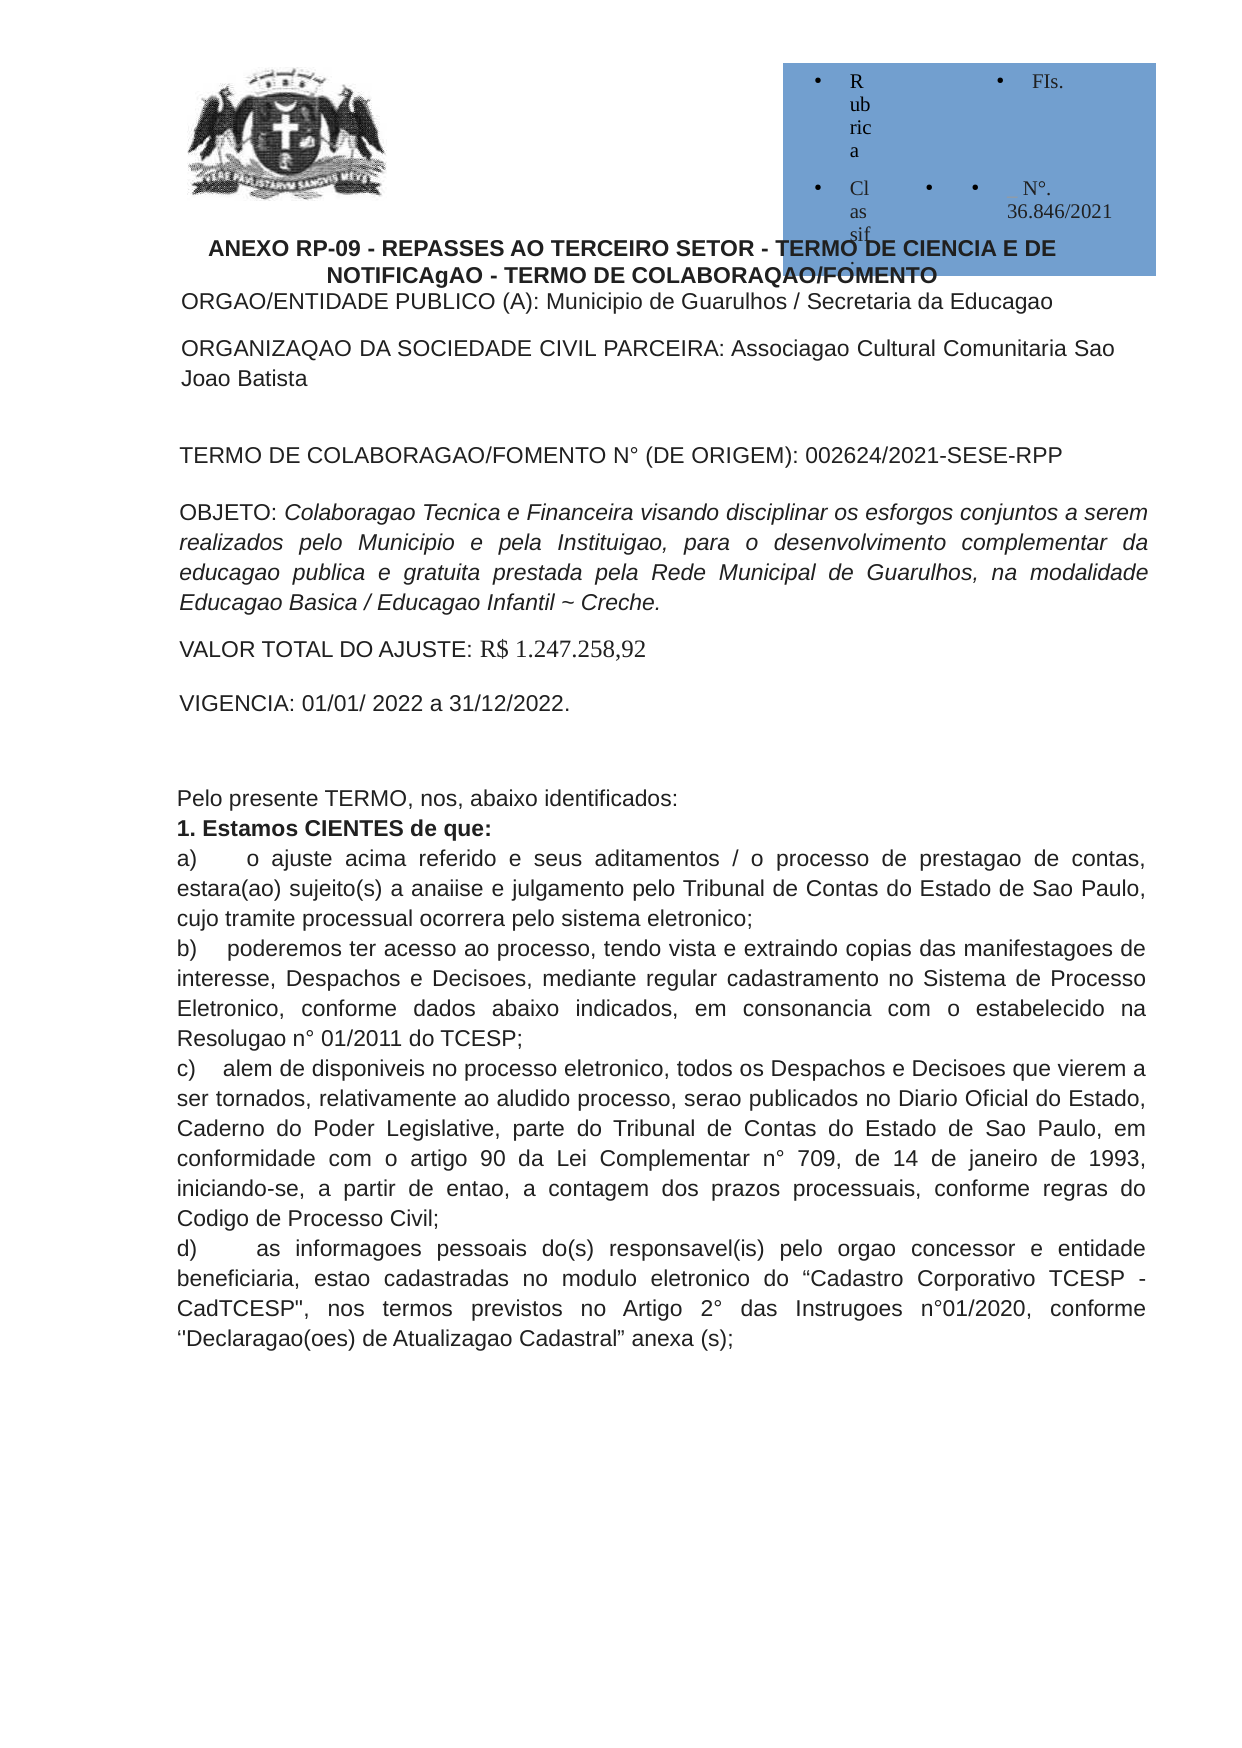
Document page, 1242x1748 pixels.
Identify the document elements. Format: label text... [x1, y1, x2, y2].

table_cell PA [888, 170, 957, 235]
picture [187, 67, 387, 202]
text_box ANEXO RP-09 - REPASSES AO TERCEIRO SETOR - TERMO DE CIENCIA E DE NOTIFICAgAO - TERMO DE COLABORAQAO/FOMENTO ORGAO/ENTIDADE PUBLICO (A): Municipio de Guarulhos / Secretaria da Educagao ORGANIZAQAO DA SOCIEDADE CIVIL PARCEIRA: Associagao Cultural Comunitaria Sao Joao Batista [181, 235, 1150, 405]
table_header FIs. [957, 63, 1156, 170]
text_box TERMO DE COLABORAGAO/FOMENTO N° (DE ORIGEM): 002624/2021-SESE-RPP OBJETO: Colaboragao Tecnica e Financeira visando disciplinar os esforgos conjuntos a serem realizados pelo Municipio e pela Instituigao, para o desenvolvimento complementar da educagao publica e gratuita prestada pela Rede Municipal de Guarulhos, na modalidade Educagao Basica / Educagao Infantil ~ Creche. VALOR TOTAL DO AJUSTE: R$ 1.247.258,92 VIGENCIA: 01/01/ 2022 a 31/12/2022. [179, 441, 1149, 744]
text_box Pelo presente TERMO, nos, abaixo identificados: 1. Estamos CIENTES de que: a) o ajuste acima referido e seus aditamentos / o processo de prestagao de contas, estara(ao) sujeito(s) a anaiise e julgamento pelo Tribunal de Contas do Estado de Sao Paulo, cujo tramite processual ocorrera pelo sistema eletronico; b) poderemos ter acesso ao processo, tendo vista e extraindo copias das manifestagoes de interesse, Despachos e Decisoes, mediante regular cadastramento no Sistema de Processo Eletronico, conforme dados abaixo indicados, em consonancia com o estabelecido na Resolugao n° 01/2011 do TCESP; c) alem de disponiveis no processo eletronico, todos os Despachos e Decisoes que vierem a ser tornados, relativamente ao aludido processo, serao publicados no Diario Oficial do Estado, Caderno do Poder Legislative, parte do Tribunal de Contas do Estado de Sao Paulo, em conformidade com o artigo 90 da Lei Complementar n° 709, de 14 de janeiro de 1993, iniciando-se, a partir de entao, a contagem dos prazos processuais, conforme regras do Codigo de Processo Civil; d) as informagoes pessoais do(s) responsavel(is) pelo orgao concessor e entidade beneficiaria, estao cadastradas no modulo eletronico do “Cadastro Corporativo TCESP -CadTCESP", nos termos previstos no Artigo 2° das Instrugoes n°01/2020, conforme ‘'Declaragao(oes) de Atualizagao Cadastral” anexa (s); [177, 781, 1147, 1354]
table_header Rubrica [783, 63, 888, 170]
table_header [888, 63, 957, 170]
table_cell Classif. [783, 170, 888, 235]
table_cell _ N°. 36.846/2021 [957, 170, 1156, 276]
